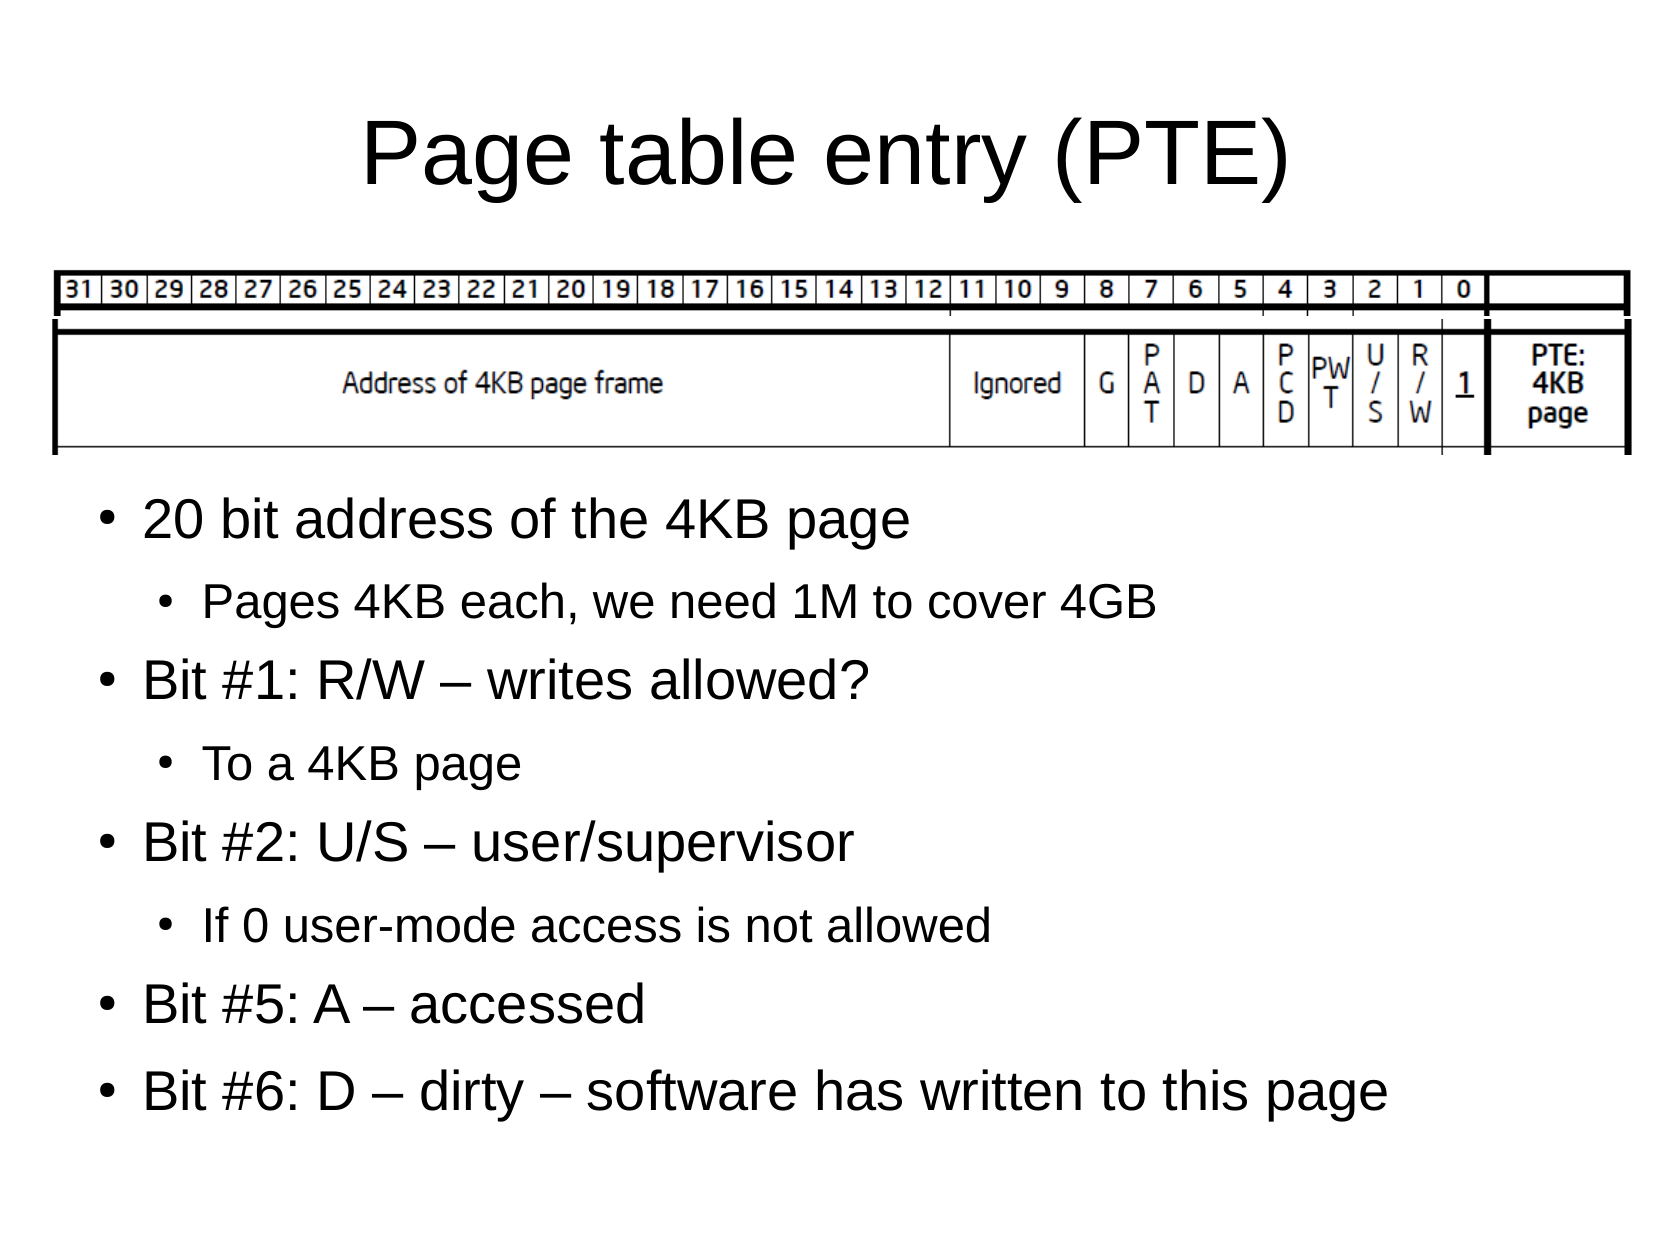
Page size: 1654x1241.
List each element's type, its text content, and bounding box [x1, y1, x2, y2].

picture [34, 319, 1646, 455]
title Page table entry (PTE) [82, 49, 1571, 257]
picture [42, 262, 1636, 316]
list 20 bit address of the 4KB page Pages 4KB each, we need 1M to cover 4GB Bit #1: R/W – writes allowed? To a 4KB page Bit #2: U/S – user/supervisor If 0 user-mode access is not allowed Bit #5: A – accessed Bit #6: D – dirty – software has written to this page [82, 487, 1571, 1126]
